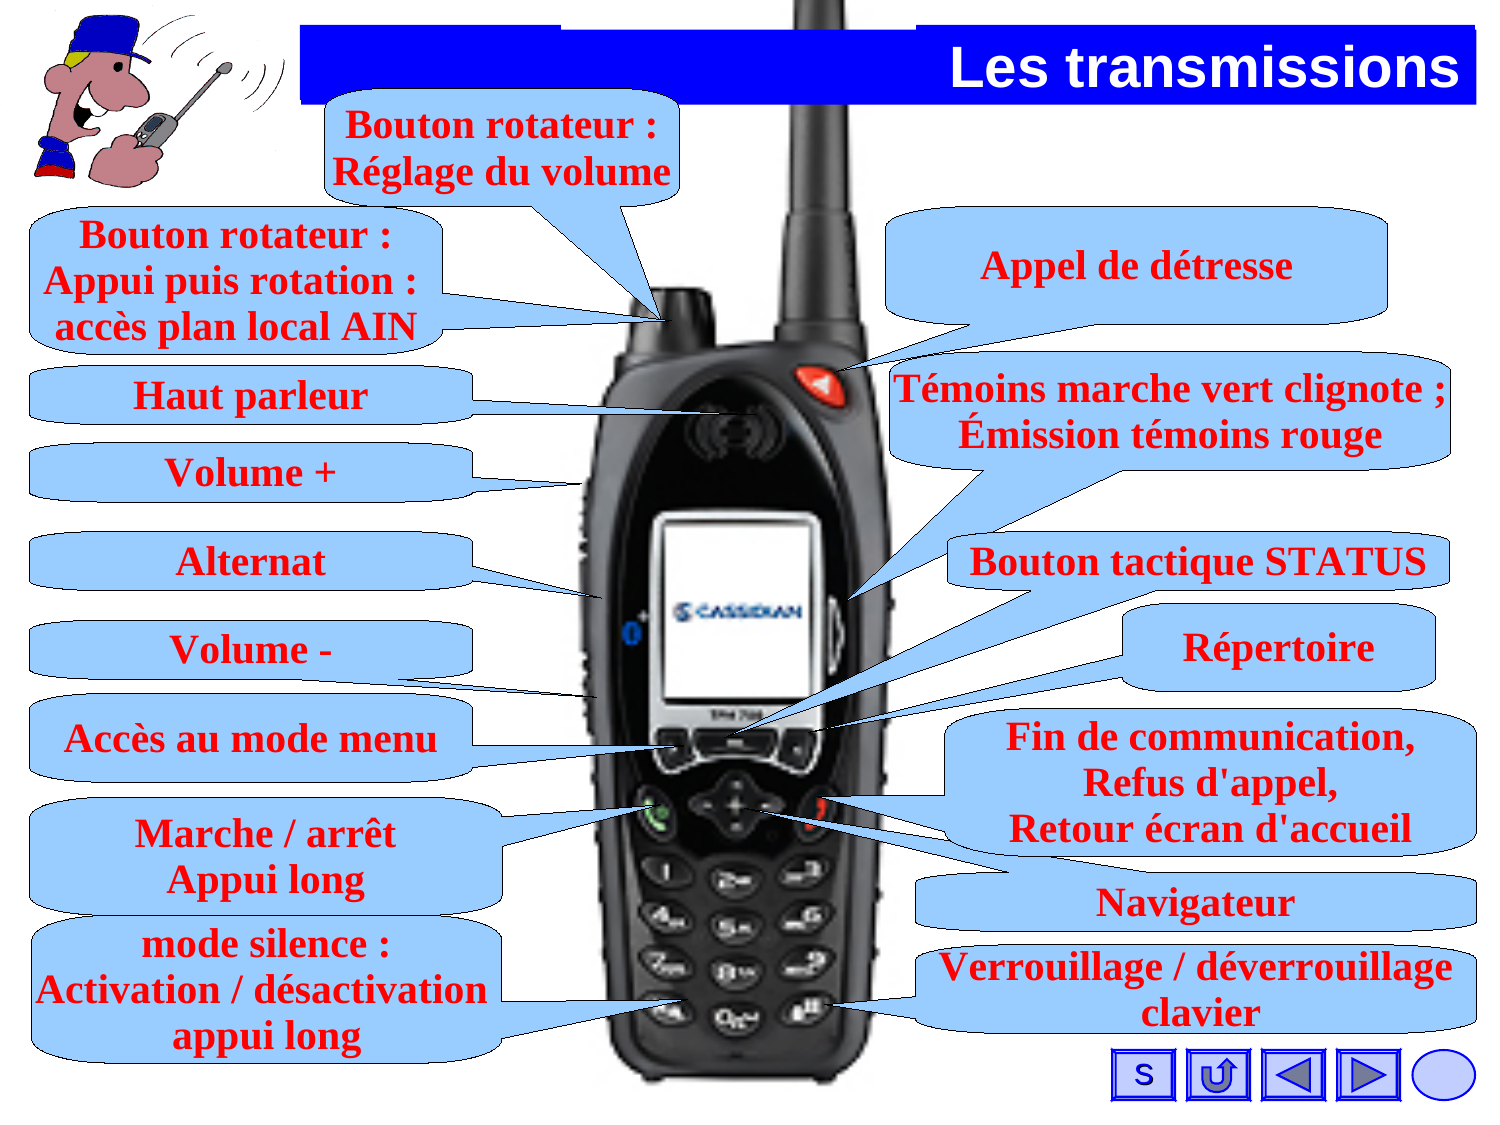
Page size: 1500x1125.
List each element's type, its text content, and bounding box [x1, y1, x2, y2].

text_box Volume + [29, 442, 582, 503]
text_box mode silence : Activation / désactivation appui long [31, 915, 688, 1064]
text_box Fin de communication, Refus d'appel, Retour écran d'accueil [816, 708, 1477, 857]
text_box Navigateur [744, 808, 1477, 932]
text_box Répertoire [808, 603, 1436, 733]
text_box Bouton tactique STATUS [724, 531, 1450, 738]
text_box Alternat [29, 531, 602, 599]
picture [0, 0, 296, 207]
text_box Les transmissions [301, 29, 1477, 105]
text_box Accès au mode menu [29, 693, 684, 783]
text_box Appel de détresse [836, 206, 1388, 372]
text_box Haut parleur [29, 365, 756, 425]
text_box Bouton rotateur : Appui puis rotation : accès plan local AIN [29, 206, 672, 355]
text_box Marche / arrêt Appui long [29, 797, 661, 915]
picture [561, 105, 916, 1094]
text_box Bouton rotateur : Réglage du volume [324, 88, 680, 319]
text_box Témoins marche vert clignote ; Émission témoins rouge [845, 351, 1451, 602]
picture [561, 0, 916, 29]
text_box Verrouillage / déverrouillage clavier [824, 944, 1477, 1034]
text_box Volume - [29, 620, 597, 698]
text_box [1412, 1050, 1476, 1101]
picture [561, 234, 658, 319]
